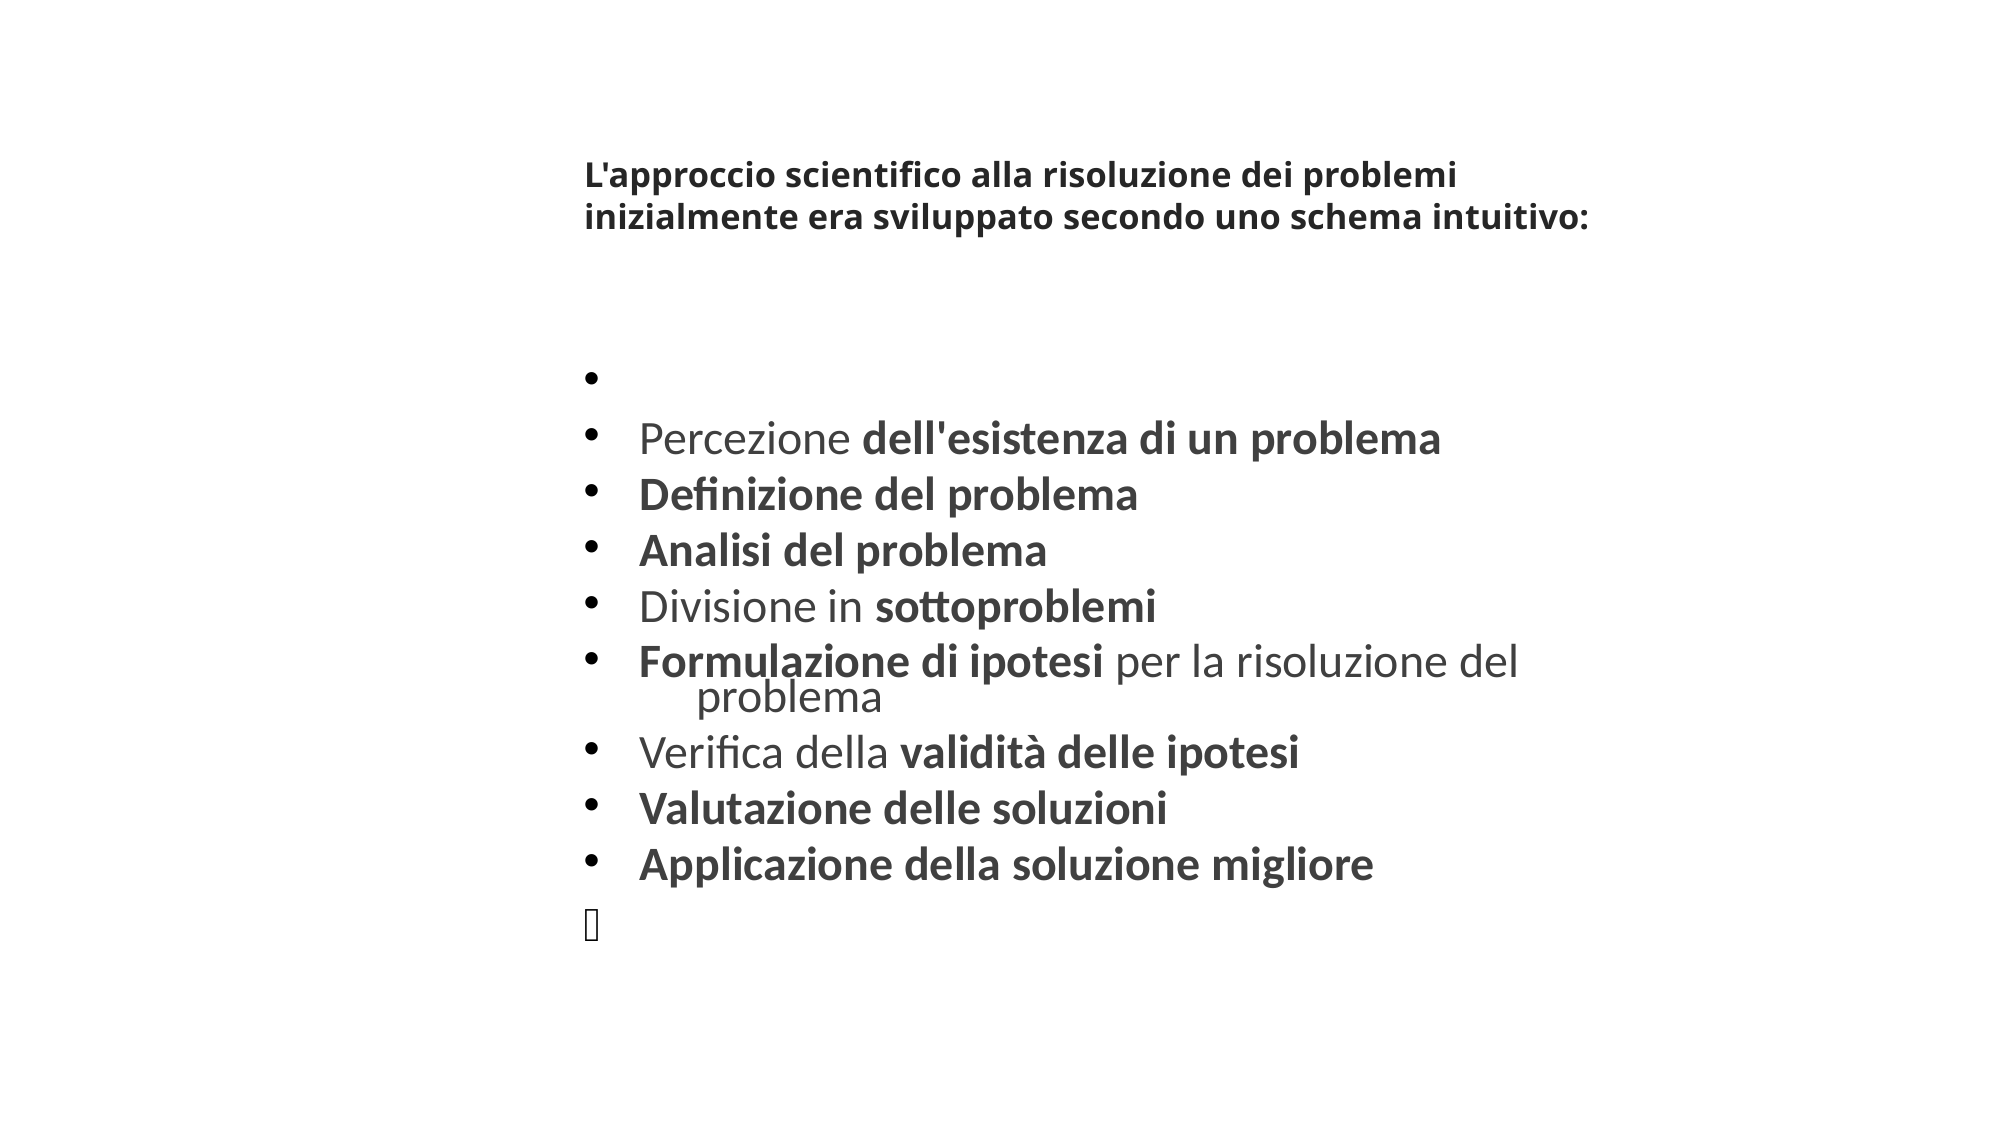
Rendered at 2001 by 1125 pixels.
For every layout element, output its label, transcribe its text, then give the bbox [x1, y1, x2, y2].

title L'approccio scientifico alla risoluzione dei problemi inizialmente era sviluppato secondo uno schema intuitivo: [569, 102, 1651, 313]
list Percezione dell'esistenza di un problema Definizione del problema Analisi del problema Divisione in sottoproblemi Formulazione di ipotesi per la risoluzione del problema Verifica della validità delle ipotesi Valutazione delle soluzioni Applicazione della soluzione migliore [568, 350, 1651, 970]
